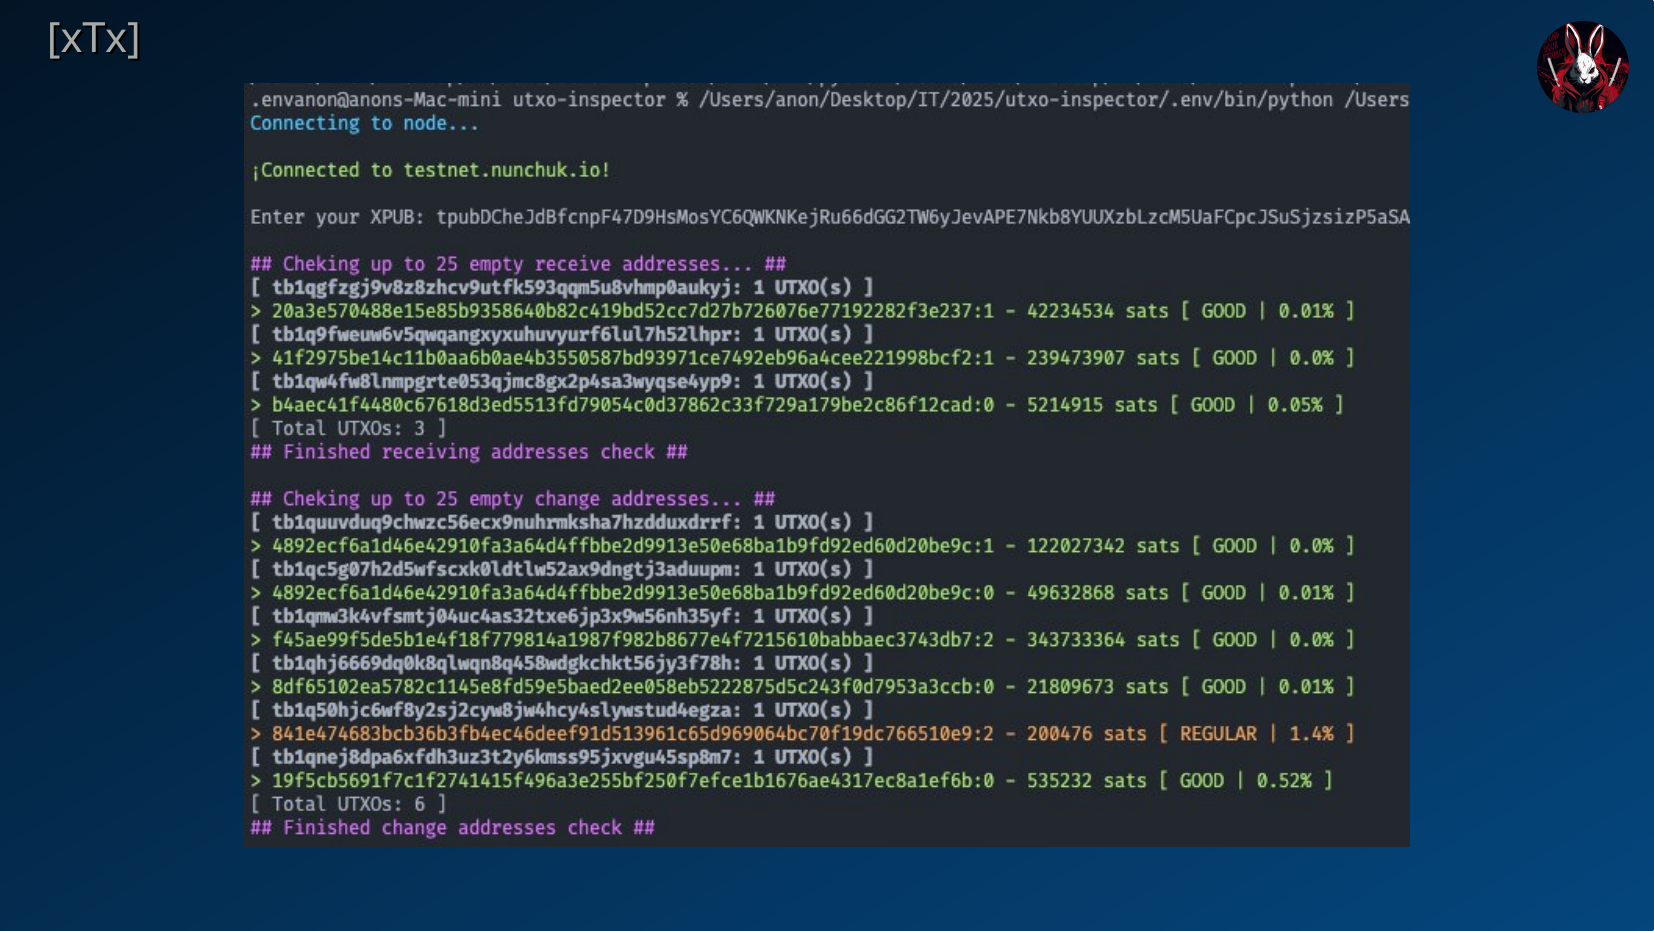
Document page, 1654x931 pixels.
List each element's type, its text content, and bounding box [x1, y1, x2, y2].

text_box [xTx] [0, 0, 188, 76]
picture [1537, 21, 1629, 113]
picture [244, 83, 1410, 847]
